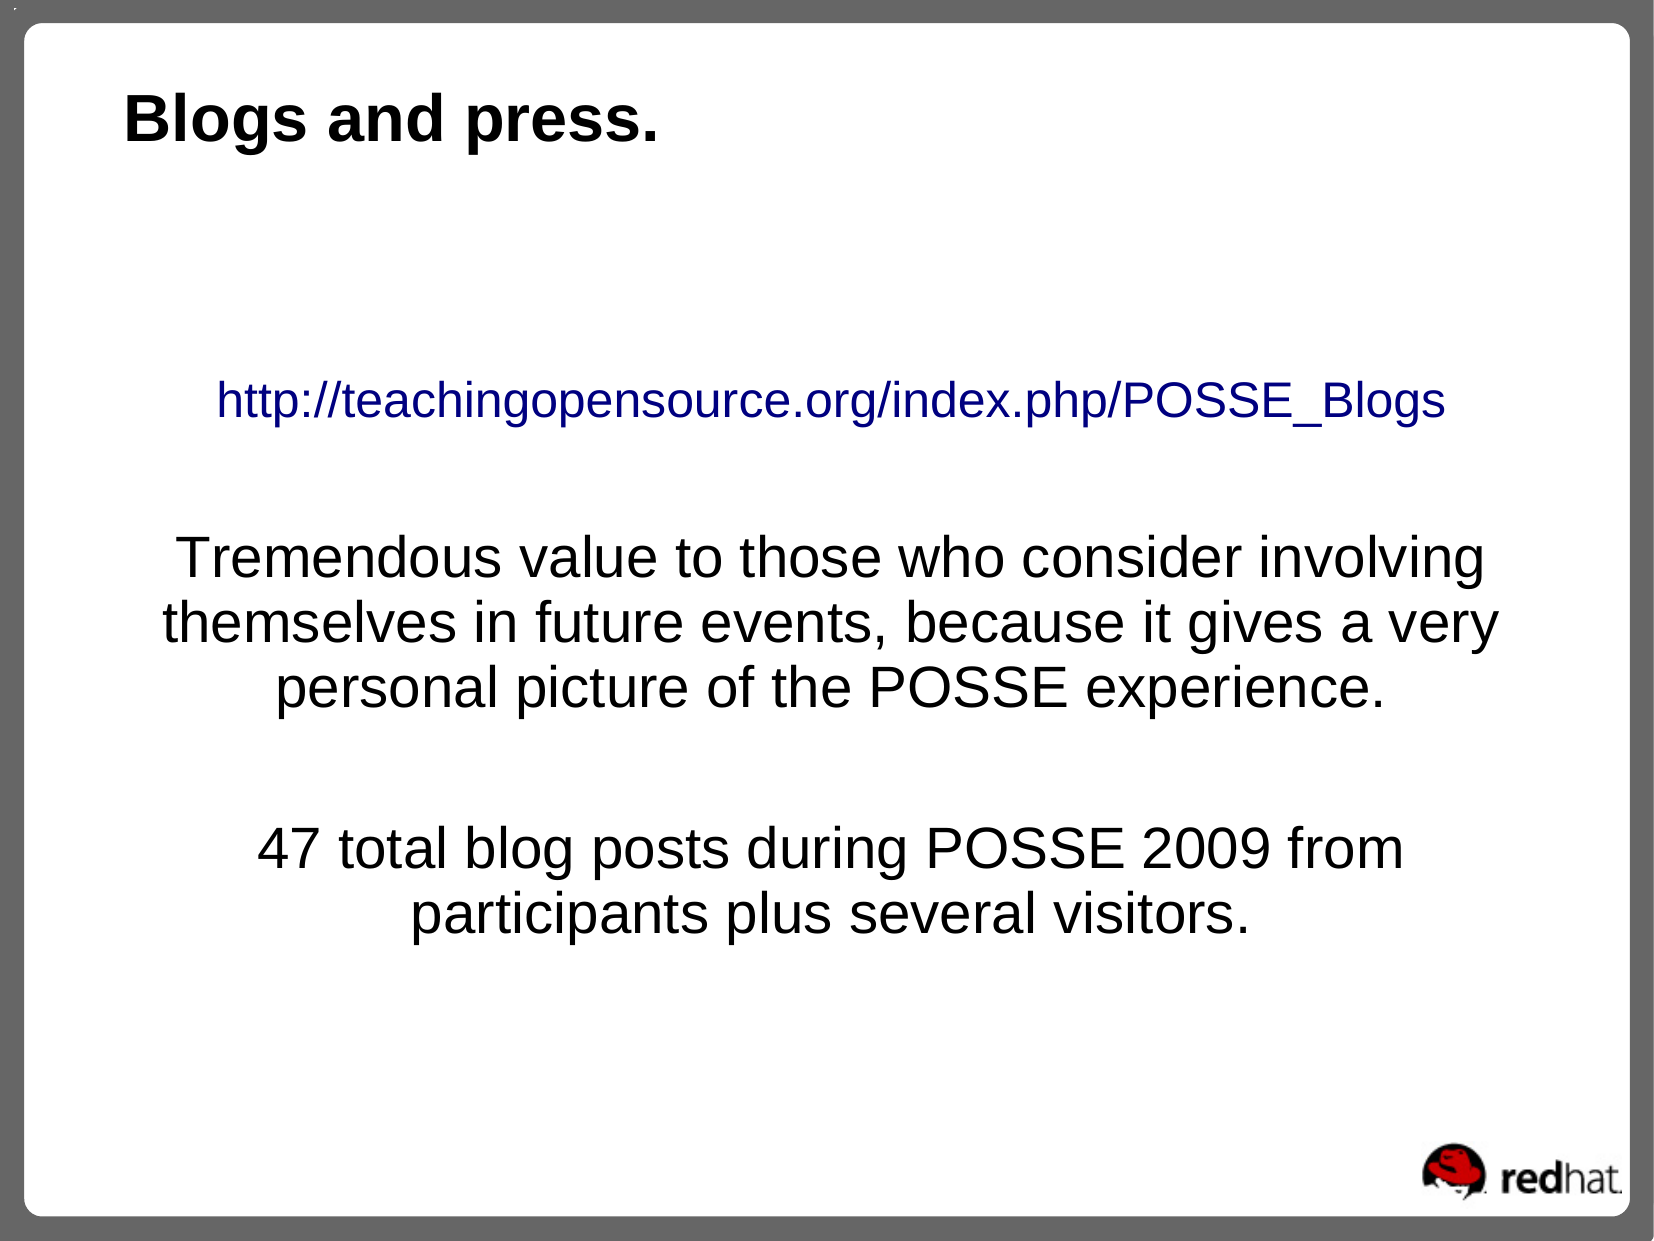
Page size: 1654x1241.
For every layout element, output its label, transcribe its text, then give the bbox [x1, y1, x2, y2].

picture [1421, 1141, 1622, 1209]
title Blogs and press. [123, 63, 1530, 175]
subtitle http://teachingopensource.org/index.php/POSSE_Blogs Tremendous value to those who consider involving themselves in future events, because it gives a very personal picture of the POSSE experience. 47 total blog posts during POSSE 2009 from participants plus several visitors. [128, 371, 1535, 947]
